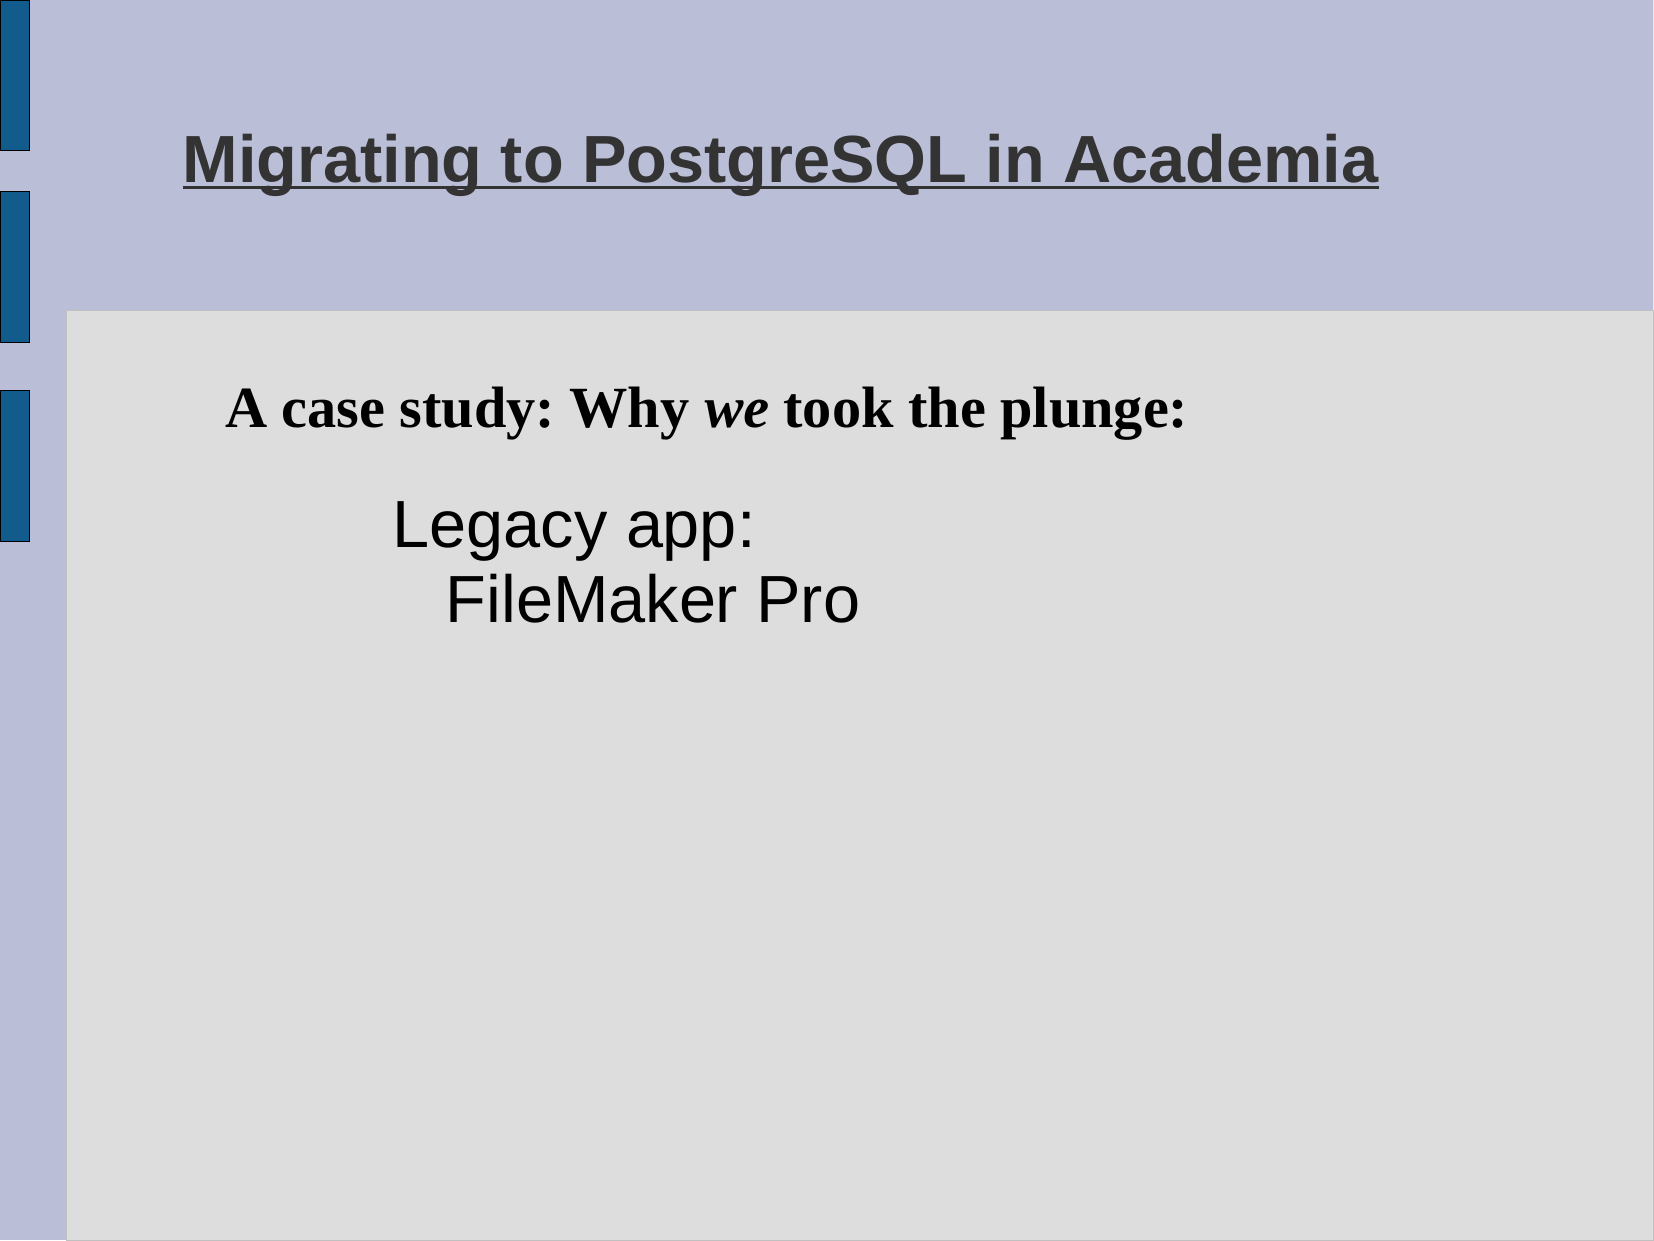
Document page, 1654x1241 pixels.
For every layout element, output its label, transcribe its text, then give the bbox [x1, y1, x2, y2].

text_box A case study: Why we took the plunge: [225, 375, 1388, 441]
title Migrating to PostgreSQL in Academia [75, 55, 1488, 263]
text_box Legacy app: FileMaker Pro [375, 487, 1051, 638]
